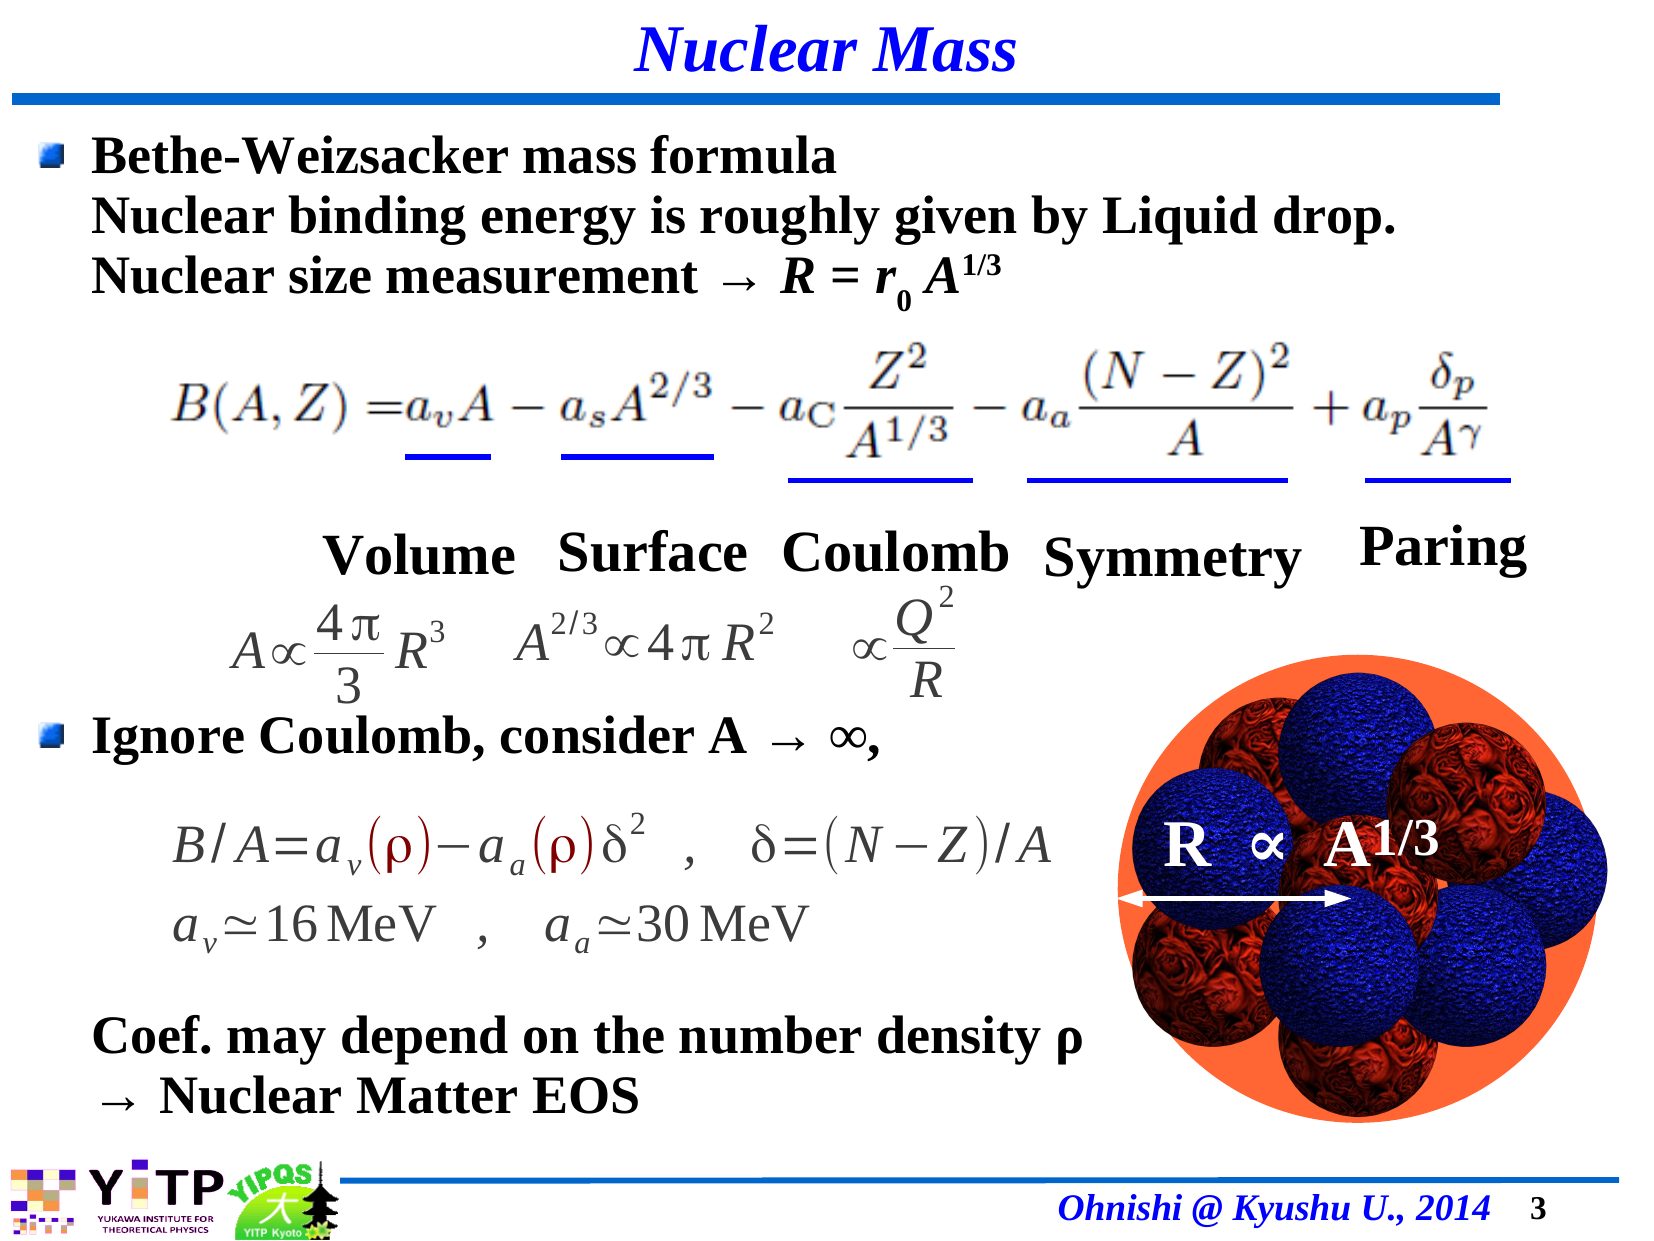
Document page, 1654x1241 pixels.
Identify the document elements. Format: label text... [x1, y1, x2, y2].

text_box Coulomb [781, 519, 1012, 586]
text_box Paring [1359, 513, 1528, 580]
text_box [1176, 917, 1593, 1120]
chart [840, 579, 964, 710]
chart [162, 806, 1059, 882]
chart [505, 604, 781, 673]
text_box Surface [558, 518, 750, 585]
text_box [1270, 901, 1280, 915]
text_box [1120, 657, 1581, 896]
picture [0, 1154, 340, 1241]
text_box Volume [322, 522, 517, 589]
text_box [1121, 901, 1156, 961]
chart [165, 892, 819, 961]
title Nuclear Mass [0, 0, 1654, 99]
list Bethe-Weizsacker mass formula Nuclear binding energy is roughly given by Liquid drop. Nuclear size measurement → R = r0 A1/3 Ignore Coulomb, consider A → ∞, Coef. may depend on the number density ρ → Nuclear Matter EOS [20, 124, 1621, 1145]
text_box Symmetry [1043, 524, 1303, 591]
picture [160, 320, 1529, 481]
picture [1133, 673, 1607, 1116]
text_box R ∝ A1/3 [1163, 806, 1527, 897]
chart [221, 592, 452, 716]
